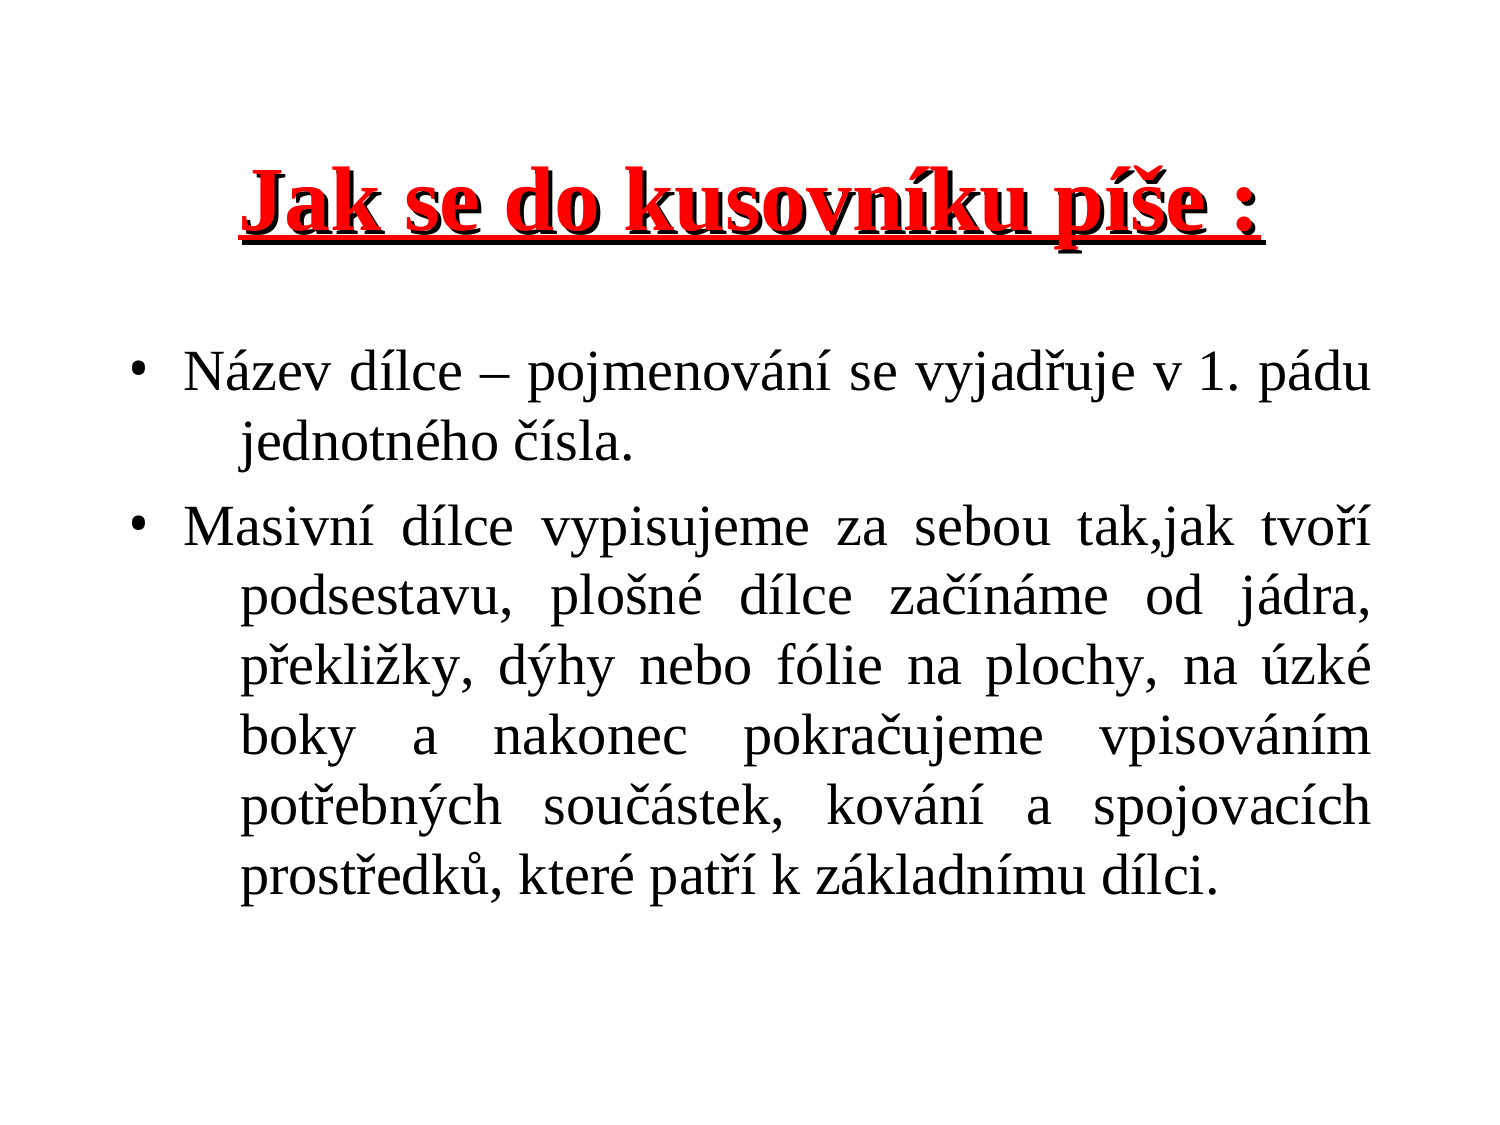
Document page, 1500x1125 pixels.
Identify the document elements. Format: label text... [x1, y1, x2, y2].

list Název dílce – pojmenování se vyjadřuje v 1. pádu jednotného čísla. Masivní dílce vypisujeme za sebou tak,jak tvoří podsestavu, plošné dílce začínáme od jádra, překližky, dýhy nebo fólie na plochy, na úzké boky a nakonec pokračujeme vpisováním potřebných součástek, kování a spojovacích prostředků, které patří k základnímu dílci. [112, 324, 1388, 1000]
title Jak se do kusovníku píše : [112, 99, 1388, 288]
